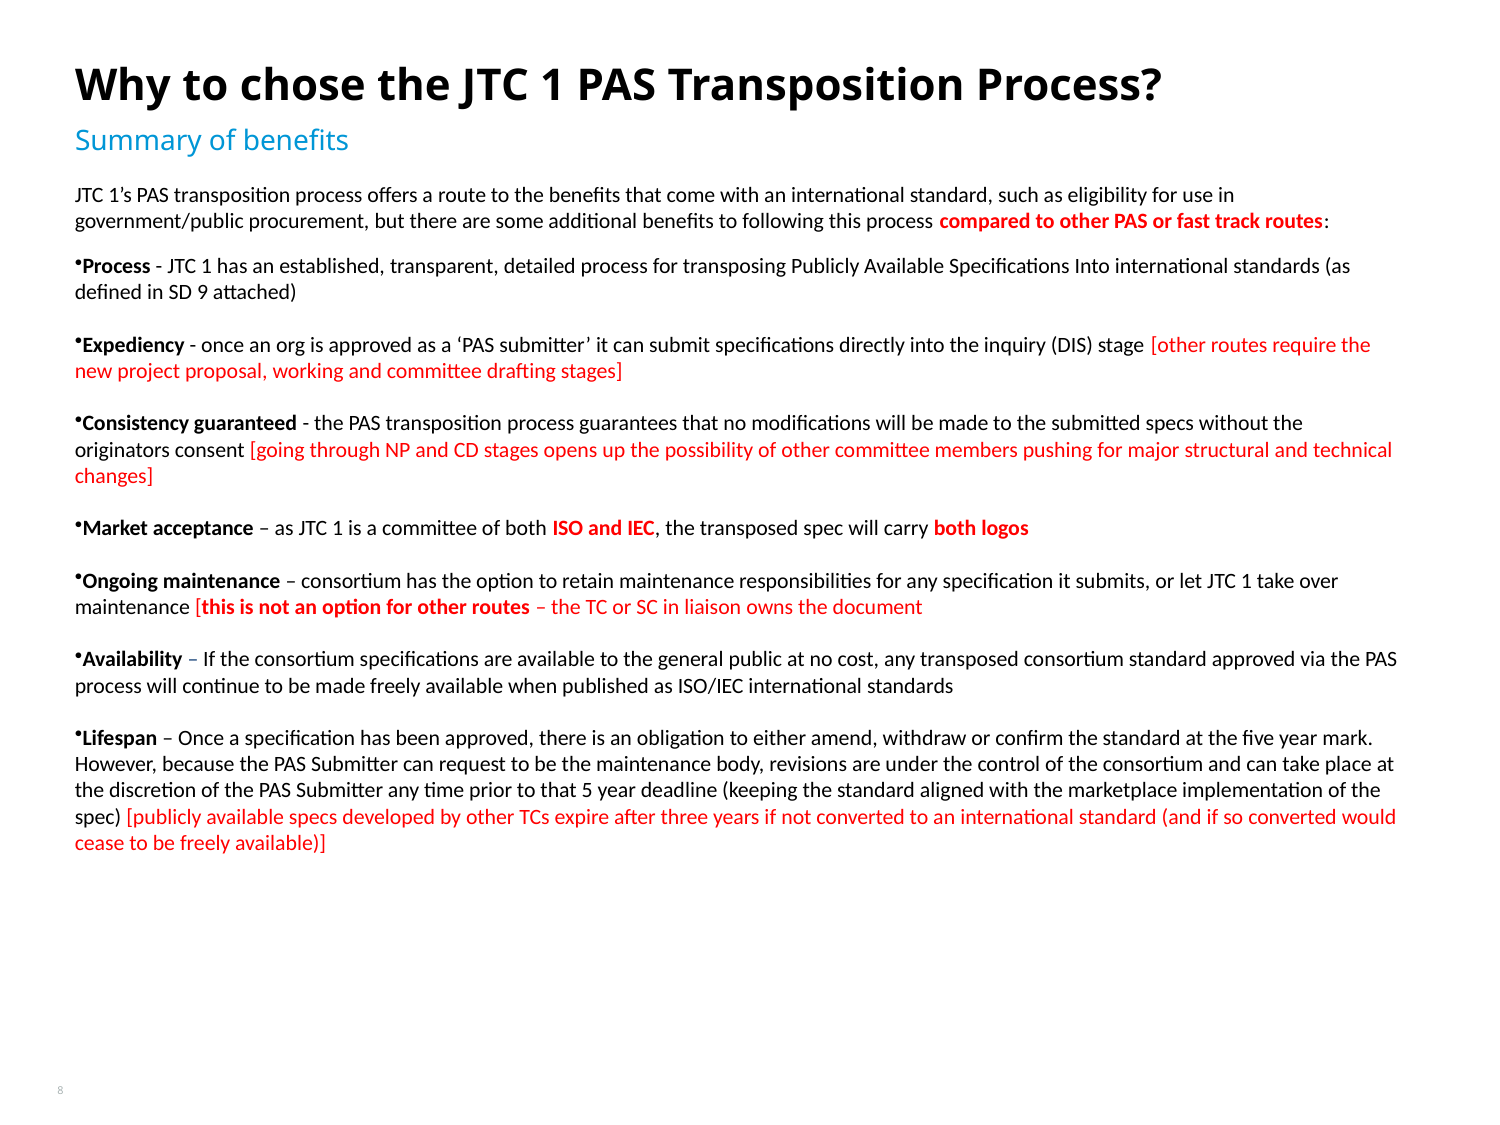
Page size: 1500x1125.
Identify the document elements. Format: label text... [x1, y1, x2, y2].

title Why to chose the JTC 1 PAS Transposition Process? [75, 62, 1425, 119]
list Summary of benefits [75, 125, 1426, 160]
text_box JTC 1’s PAS transposition process offers a route to the benefits that come with an international standard, such as eligibility for use in government/public procurement, but there are some additional benefits to following this process compared to other PAS or fast track routes: Process - JTC 1 has an established, transparent, detailed process for transposing Publicly Available Specifications Into international standards (as defined in SD 9 attached) Expediency - once an org is approved as a ‘PAS submitter’ it can submit specifications directly into the inquiry (DIS) stage [other routes require the new project proposal, working and committee drafting stages] Consistency guaranteed - the PAS transposition process guarantees that no modifications will be made to the submitted specs without the originators consent [going through NP and CD stages opens up the possibility of other committee members pushing for major structural and technical changes] Market acceptance – as JTC 1 is a committee of both ISO and IEC, the transposed spec will carry both logos Ongoing maintenance – consortium has the option to retain maintenance responsibilities for any specification it submits, or let JTC 1 take over maintenance [this is not an option for other routes – the TC or SC in liaison owns the document Availability – If the consortium specifications are available to the general public at no cost, any transposed consortium standard approved via the PAS process will continue to be made freely available when published as ISO/IEC international standards Lifespan – Once a specification has been approved, there is an obligation to either amend, withdraw or confirm the standard at the five year mark. However, because the PAS Submitter can request to be the maintenance body, revisions are under the control of the consortium and can take place at the discretion of the PAS Submitter any time prior to that 5 year deadline (keeping the standard aligned with the marketplace implementation of the spec) [publicly available specs developed by other TCs expire after three years if not converted to an international standard (and if so converted would cease to be freely available)] [63, 174, 1414, 861]
slide_number <number> [26, 1062, 64, 1099]
